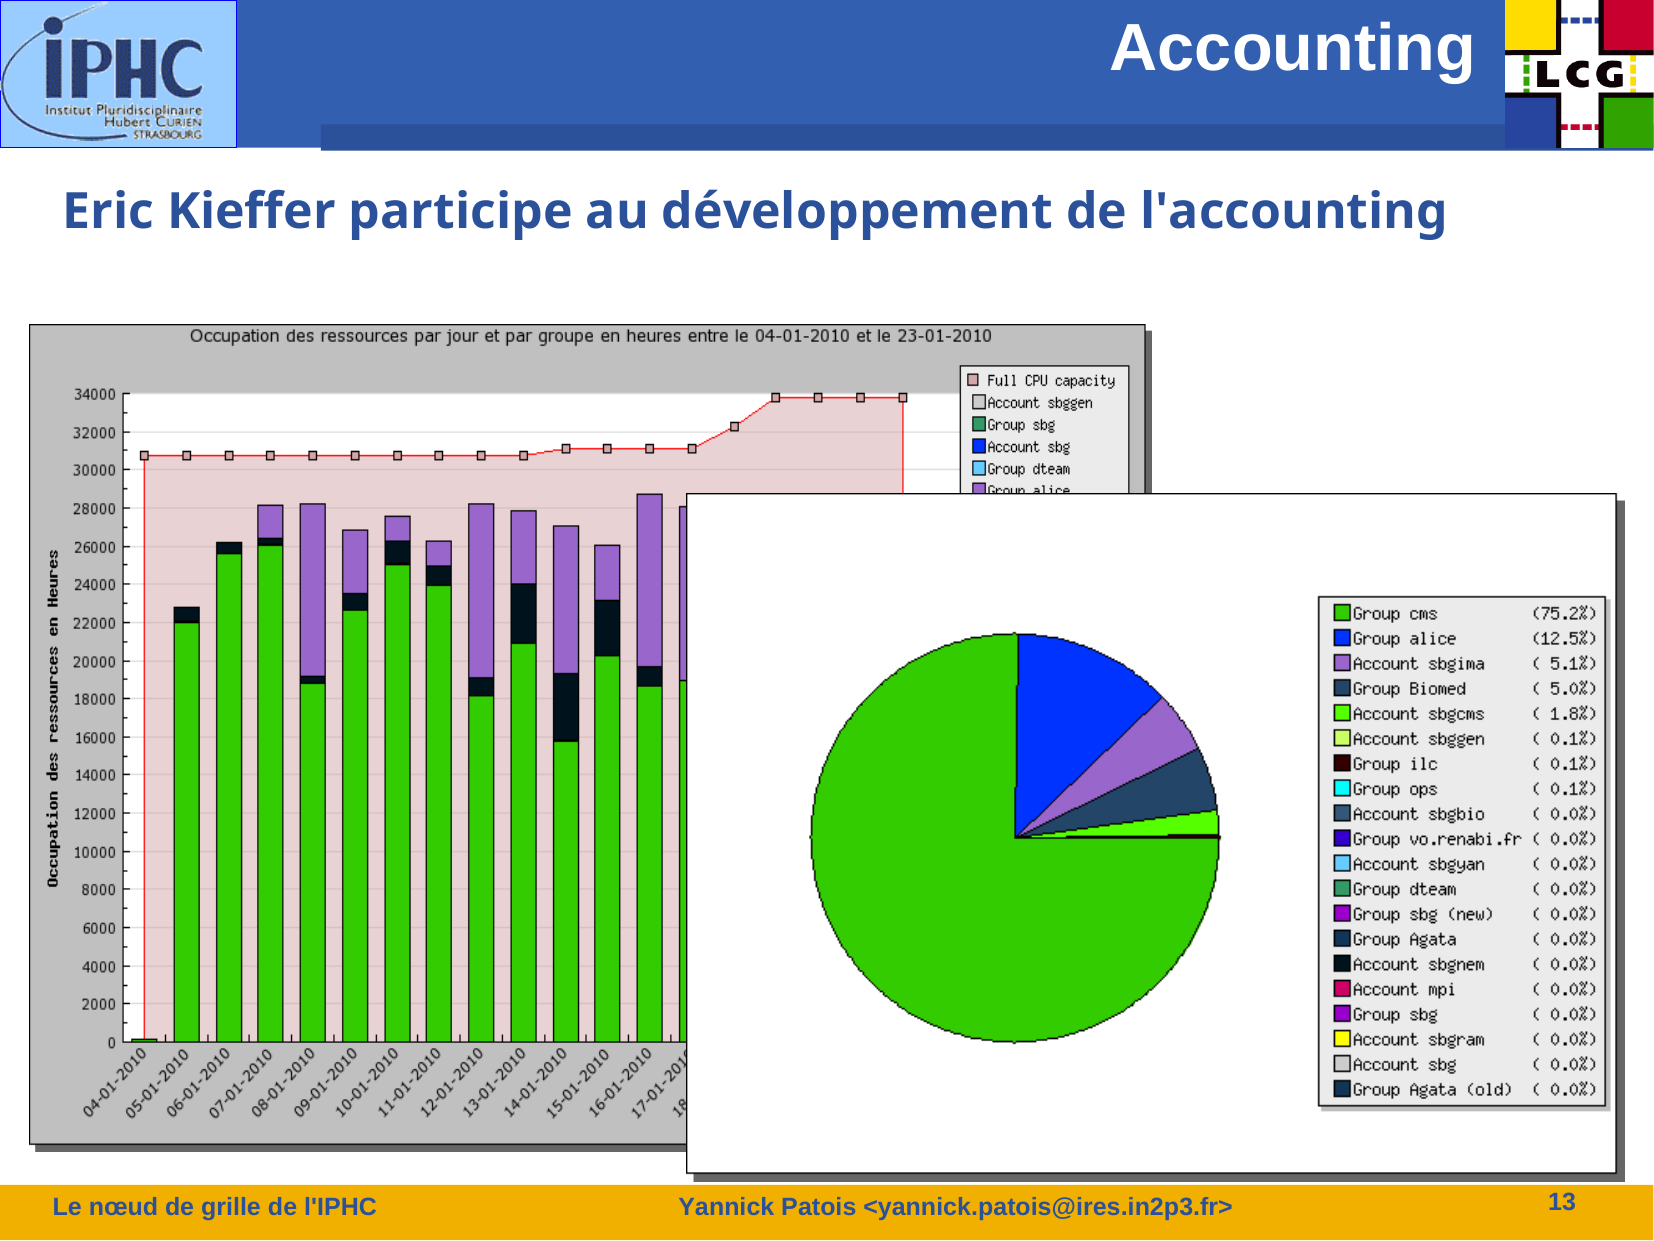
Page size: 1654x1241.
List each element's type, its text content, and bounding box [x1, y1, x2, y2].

picture [29, 324, 1625, 1182]
title Accounting [236, 0, 1477, 98]
list Eric Kieffer participe au développement de l'accounting [62, 176, 1595, 291]
picture [0, 0, 204, 141]
